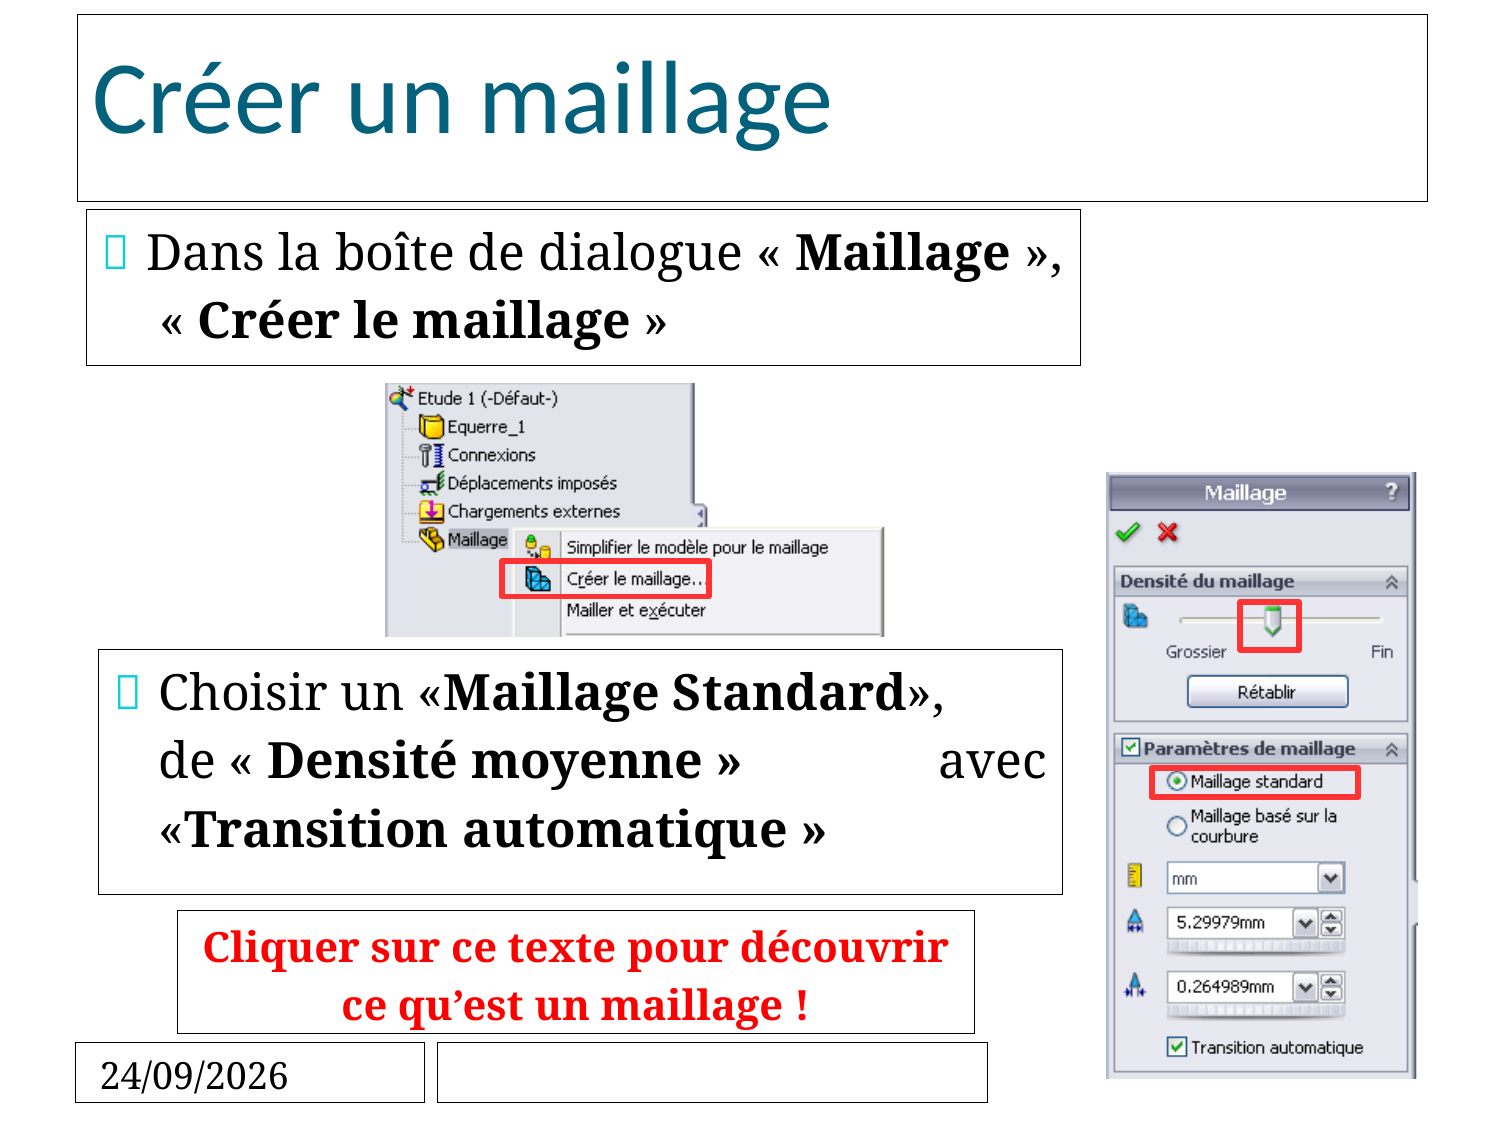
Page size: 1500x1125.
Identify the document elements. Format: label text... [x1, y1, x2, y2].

list Choisir un «Maillage Standard», de « Densité moyenne » avec «Transition automatique » [98, 649, 1063, 895]
picture [385, 383, 886, 637]
title Créer un maillage [77, 14, 1428, 202]
picture [1106, 472, 1418, 1079]
list Dans la boîte de dialogue « Maillage », « Créer le maillage » [86, 209, 1081, 366]
text_box Cliquer sur ce texte pour découvrir ce qu’est un maillage ! [177, 910, 975, 1034]
